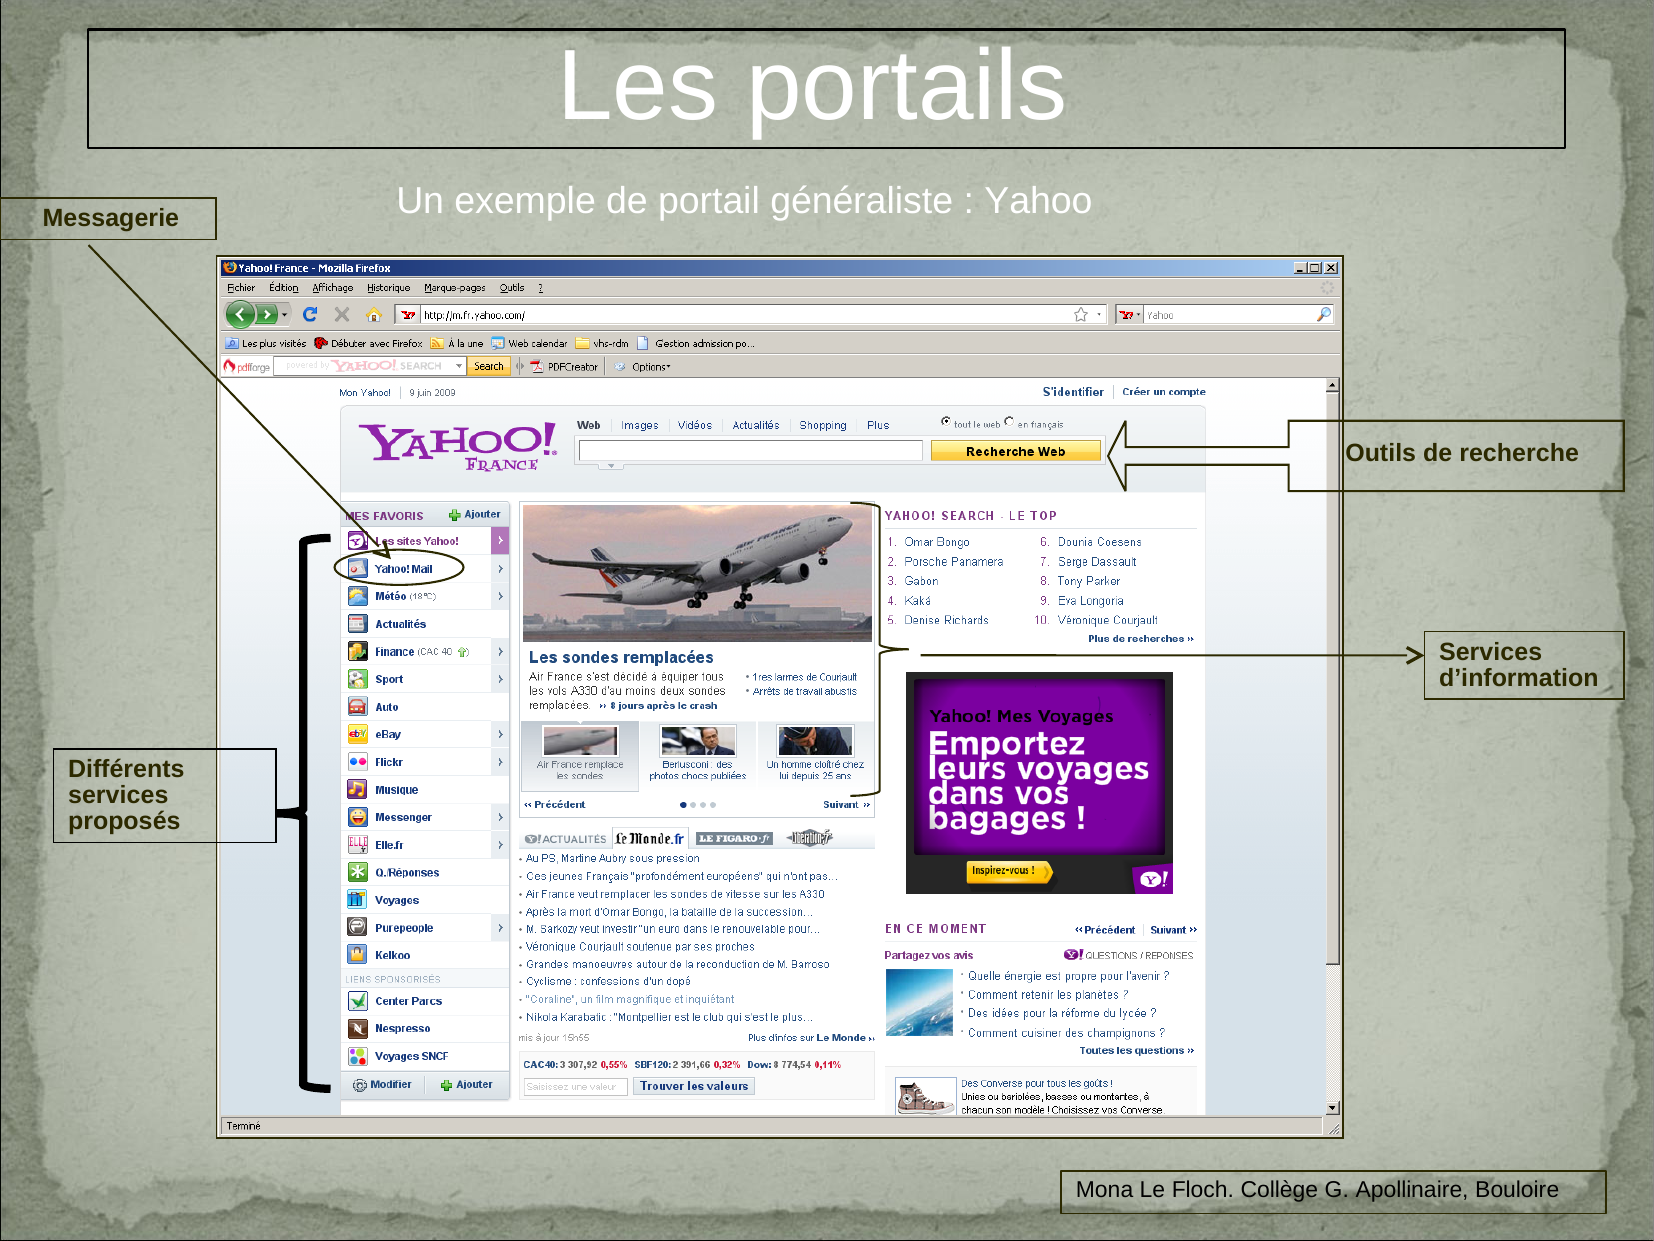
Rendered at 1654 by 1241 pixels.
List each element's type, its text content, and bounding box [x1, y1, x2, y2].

text_box Messagerie [0, 198, 217, 240]
text_box Outils de recherche [1330, 432, 1601, 474]
text_box Un exemple de portail généraliste : Yahoo [381, 174, 1319, 230]
picture [0, 0, 1654, 1241]
text_box Les portails [88, 29, 1565, 148]
text_box Mona Le Floch. Collège G. Apollinaire, Bouloire [1061, 1170, 1607, 1214]
text_box Différents services proposés [53, 748, 277, 843]
text_box Services d’information [1424, 631, 1624, 700]
